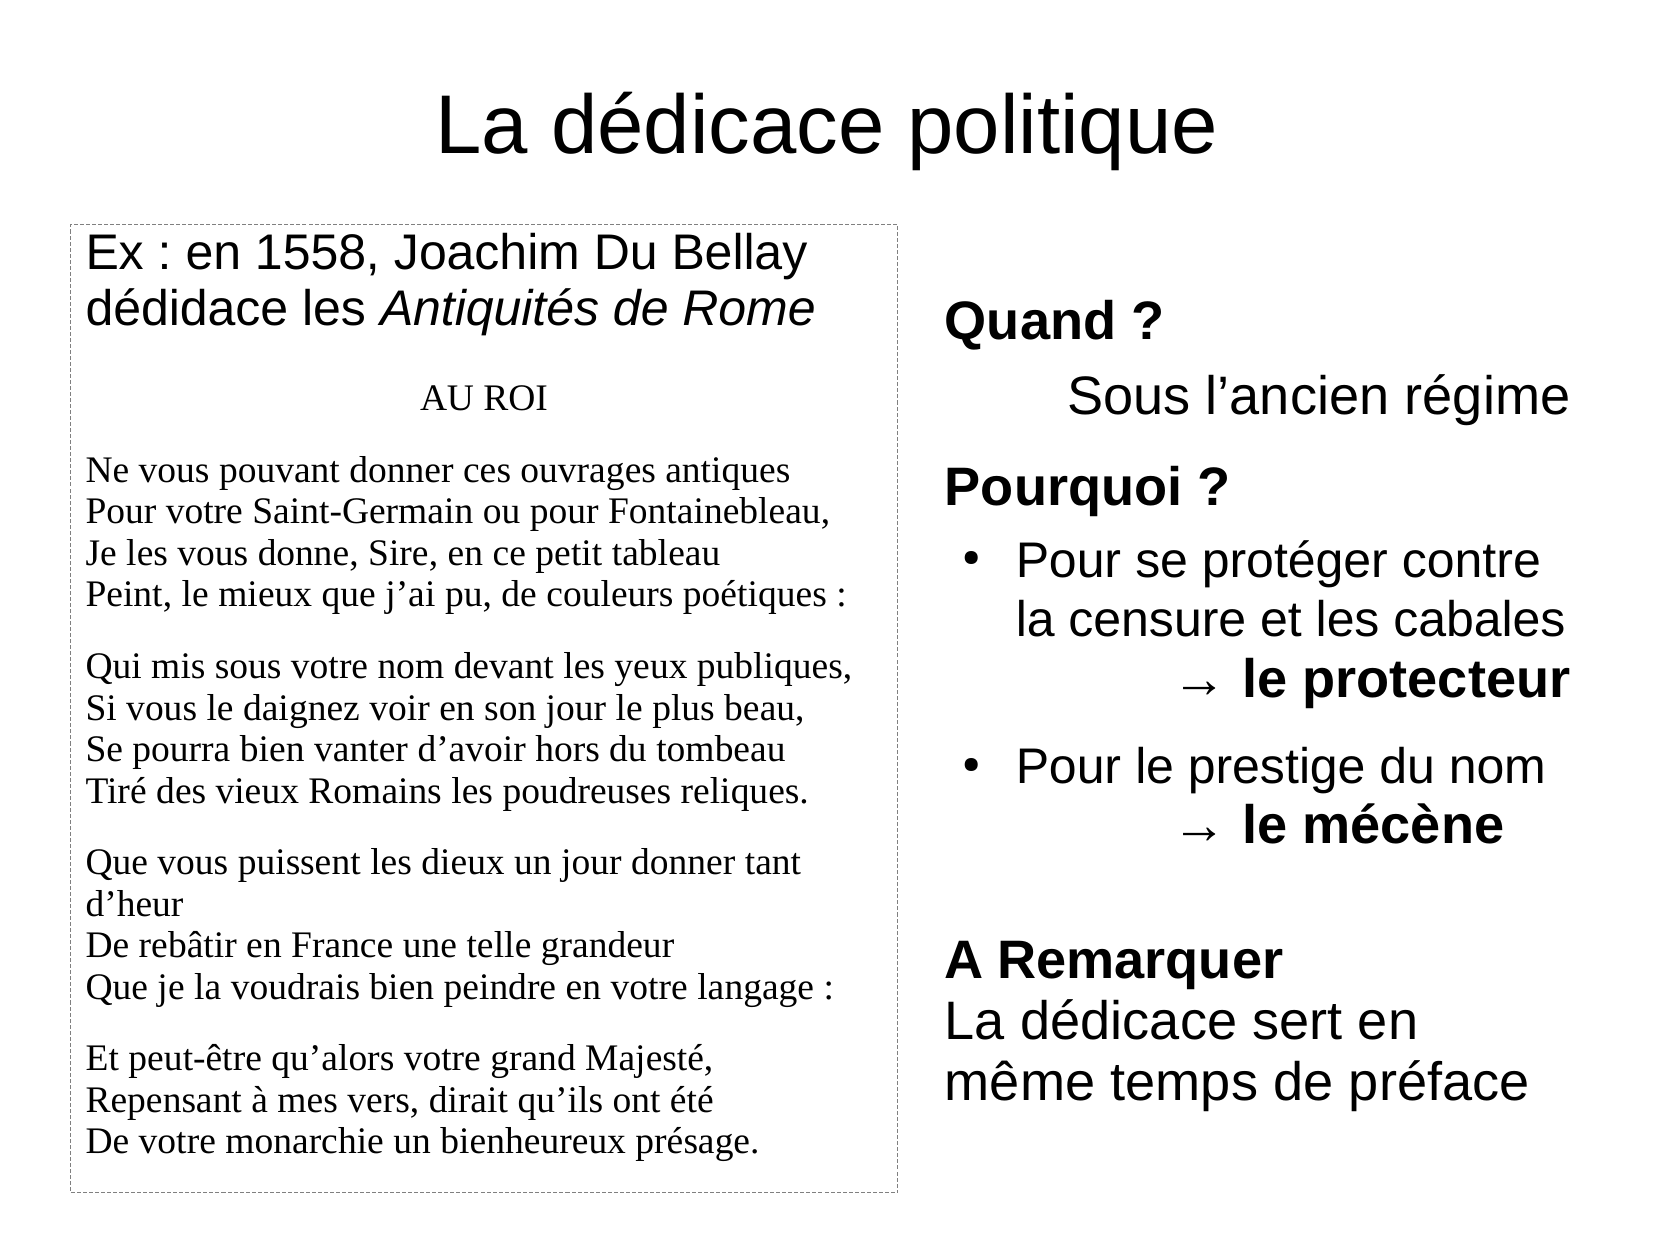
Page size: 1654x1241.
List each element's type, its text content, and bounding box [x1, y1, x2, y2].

list Quand ? Sous l’ancien régime Pourquoi ? Pour se protéger contre la censure et les cabales → le protecteur Pour le prestige du nom → le mécène A Remarquer La dédicace sert en même temps de préface [944, 290, 1572, 1119]
list Ex : en 1558, Joachim Du Bellay dédidace les Antiquités de Rome AU ROI Ne vous pouvant donner ces ouvrages antiques Pour votre Saint-Germain ou pour Fontainebleau, Je les vous donne, Sire, en ce petit tableau Peint, le mieux que j’ai pu, de couleurs poétiques : Qui mis sous votre nom devant les yeux publiques, Si vous le daignez voir en son jour le plus beau, Se pourra bien vanter d’avoir hors du tombeau Tiré des vieux Romains les poudreuses reliques. Que vous puissent les dieux un jour donner tant d’heur De rebâtir en France une telle grandeur Que je la voudrais bien peindre en votre langage : Et peut-être qu’alors votre grand Majesté, Repensant à mes vers, dirait qu’ils ont été De votre monarchie un bienheureux présage. [70, 224, 898, 1193]
title La dédicace politique [82, 49, 1571, 201]
